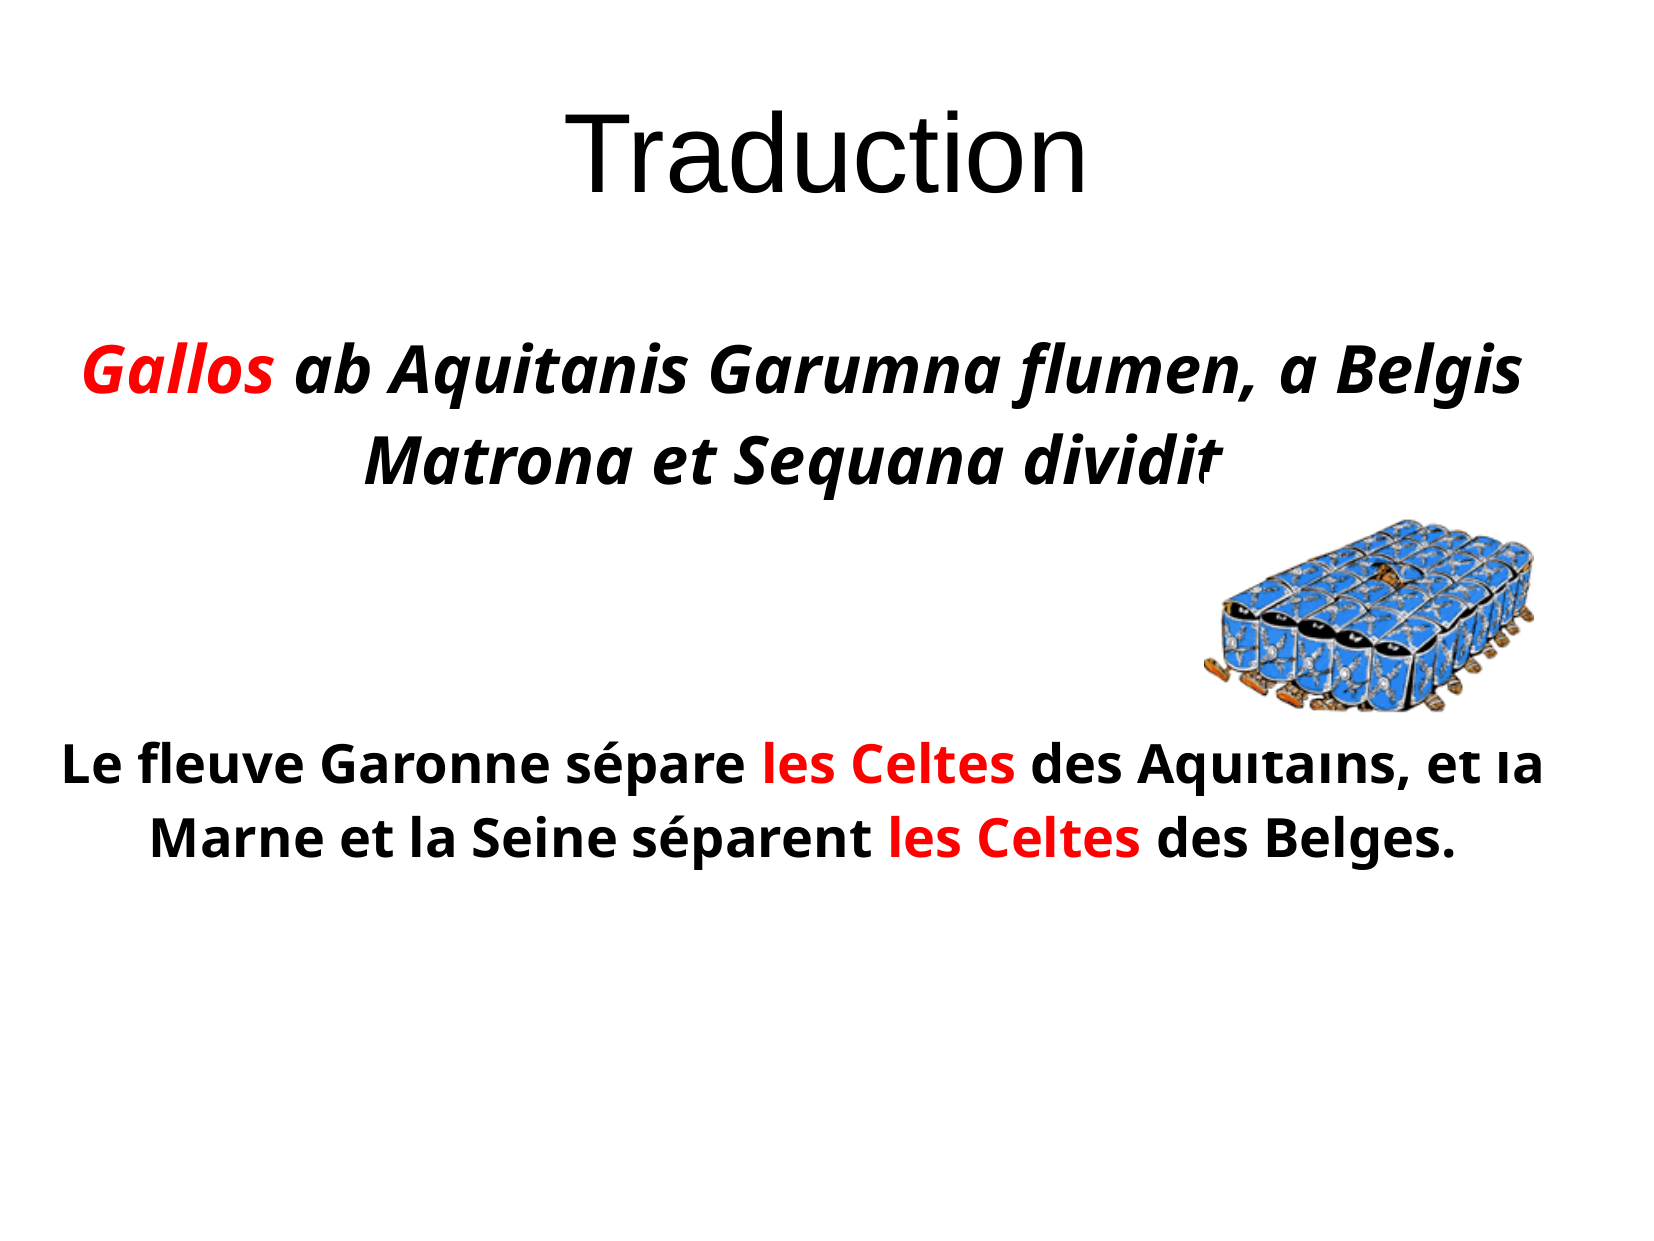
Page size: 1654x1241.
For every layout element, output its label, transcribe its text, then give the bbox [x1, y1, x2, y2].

title Traduction [82, 49, 1571, 257]
subtitle Gallos ab Aquitanis Garumna flumen, a Belgis Matrona et Sequana dividit. Le fleuve Garonne sépare les Celtes des Aquitains, et la Marne et la Seine séparent les Celtes des Belges. [59, 188, 1548, 1008]
picture [1204, 472, 1534, 752]
